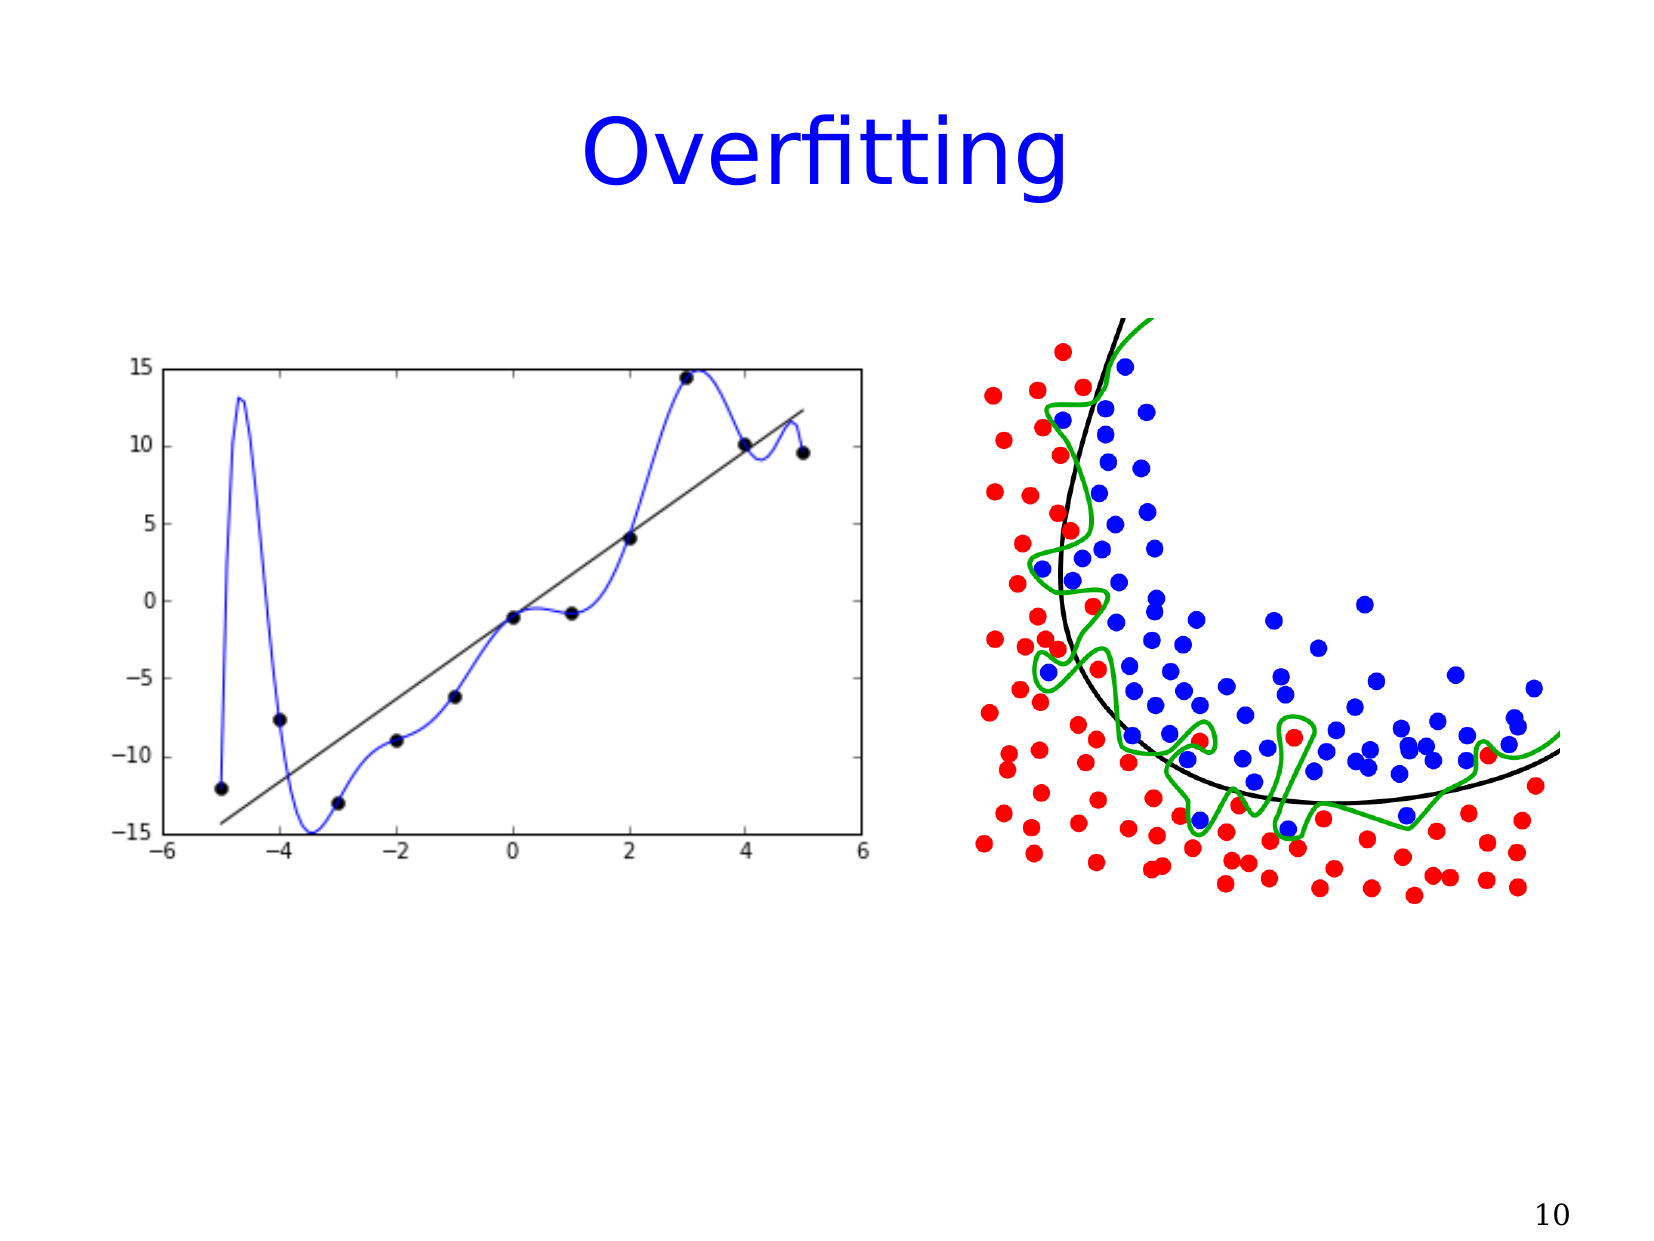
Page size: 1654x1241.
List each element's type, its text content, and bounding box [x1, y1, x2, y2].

picture [956, 318, 1560, 922]
picture [96, 344, 882, 878]
title Overfitting [82, 49, 1571, 257]
